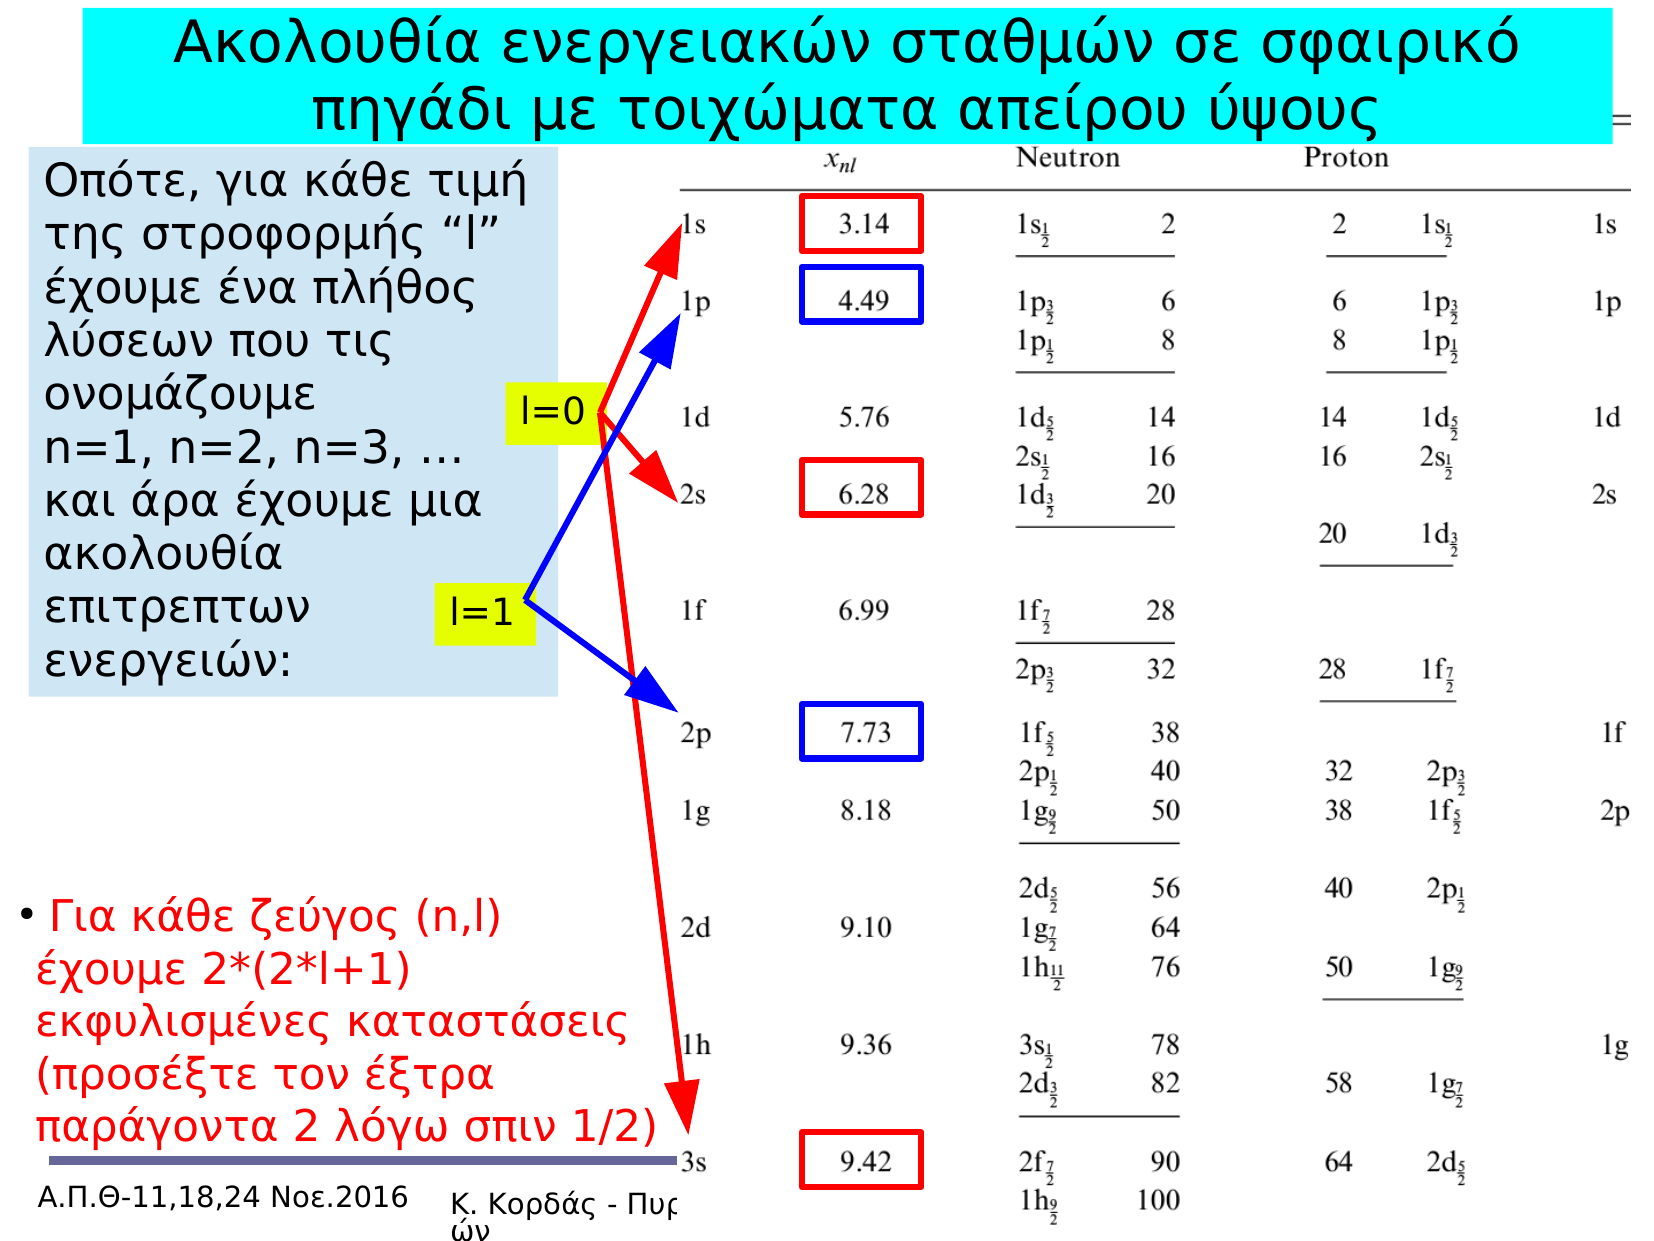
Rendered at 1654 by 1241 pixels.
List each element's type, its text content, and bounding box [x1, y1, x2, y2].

picture [805, 1135, 918, 1184]
picture [673, 55, 1635, 1227]
text_box Οπότε, για κάθε τιμή της στροφορμής “l” έχουμε ένα πλήθος λύσεων που τις ονομάζουμε n=1, n=2, n=3, … και άρα έχουμε μια ακολουθία επιτρεπτων ενεργειών: [28, 146, 559, 697]
title Ακολουθία ενεργειακών σταθμών σε σφαιρικό πηγάδι με τοιχώματα απείρου ύψους [82, 7, 1613, 145]
text_box Για κάθε ζεύγος (n,l) έχουμε 2*(2*l+1) εκφυλισμένες καταστάσεις (προσέξτε τον έξτρα παράγοντα 2 λόγω σπιν 1/2) [4, 880, 838, 1159]
text_box l=0 [505, 382, 607, 445]
text_box l=1 [530, 587, 537, 604]
text_box l=1 [434, 583, 537, 646]
